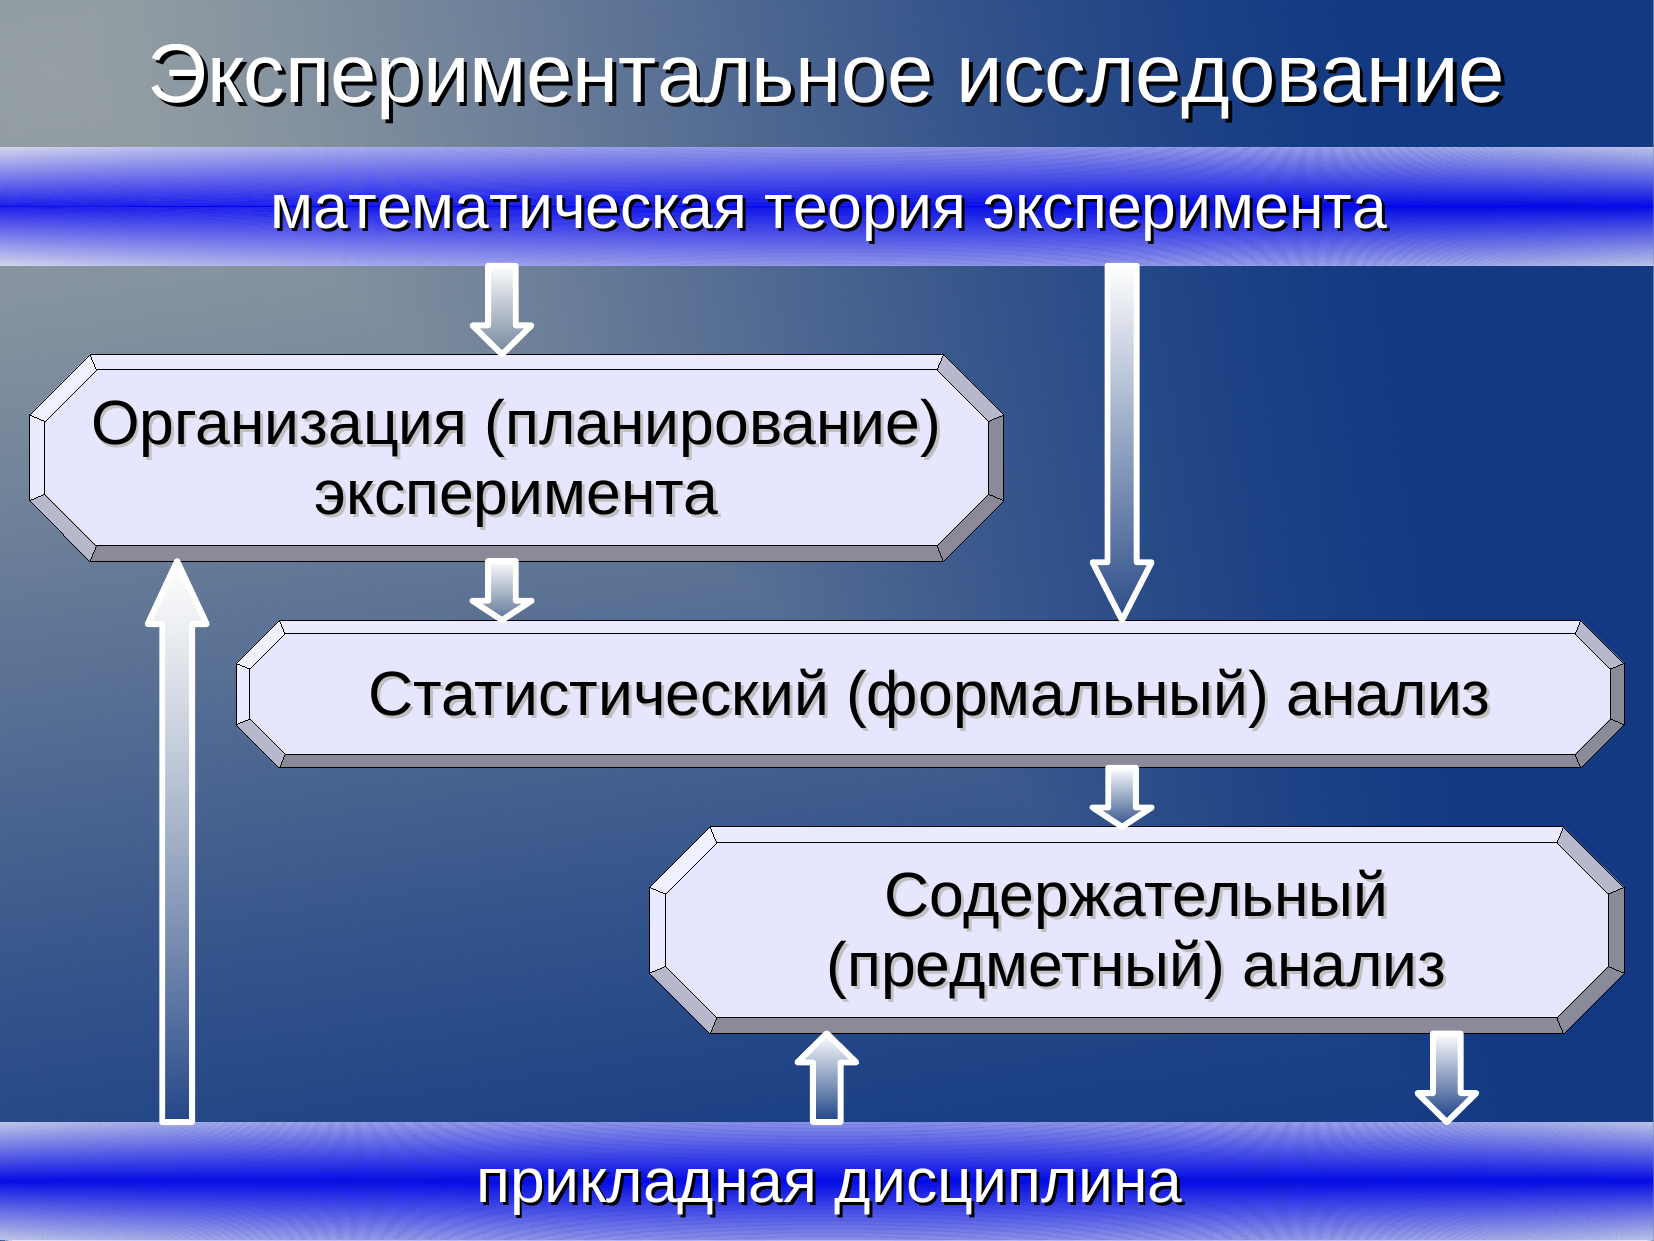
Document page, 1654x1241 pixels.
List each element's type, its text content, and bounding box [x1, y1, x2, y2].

text_box [472, 265, 532, 355]
title прикладная дисциплина [0, 1122, 1654, 1241]
text_box [1092, 767, 1152, 827]
picture [0, 0, 1654, 147]
title математическая теория эксперимента [0, 147, 1654, 266]
text_box [797, 1033, 857, 1123]
picture [0, 266, 500, 1122]
text_box Организация (планирование) эксперимента [45, 370, 988, 545]
picture [829, 1034, 1445, 1122]
text_box [1092, 265, 1152, 621]
picture [1123, 266, 1654, 1122]
text_box Статистический (формальный) анализ [250, 634, 1610, 754]
text_box [472, 561, 532, 621]
text_box [147, 560, 207, 1123]
title Экспериментальное исследование [82, 27, 1571, 121]
text_box [1417, 1033, 1477, 1123]
picture [179, 562, 1119, 1122]
text_box Содержательный (предметный) анализ [666, 843, 1608, 1017]
picture [504, 266, 1121, 620]
